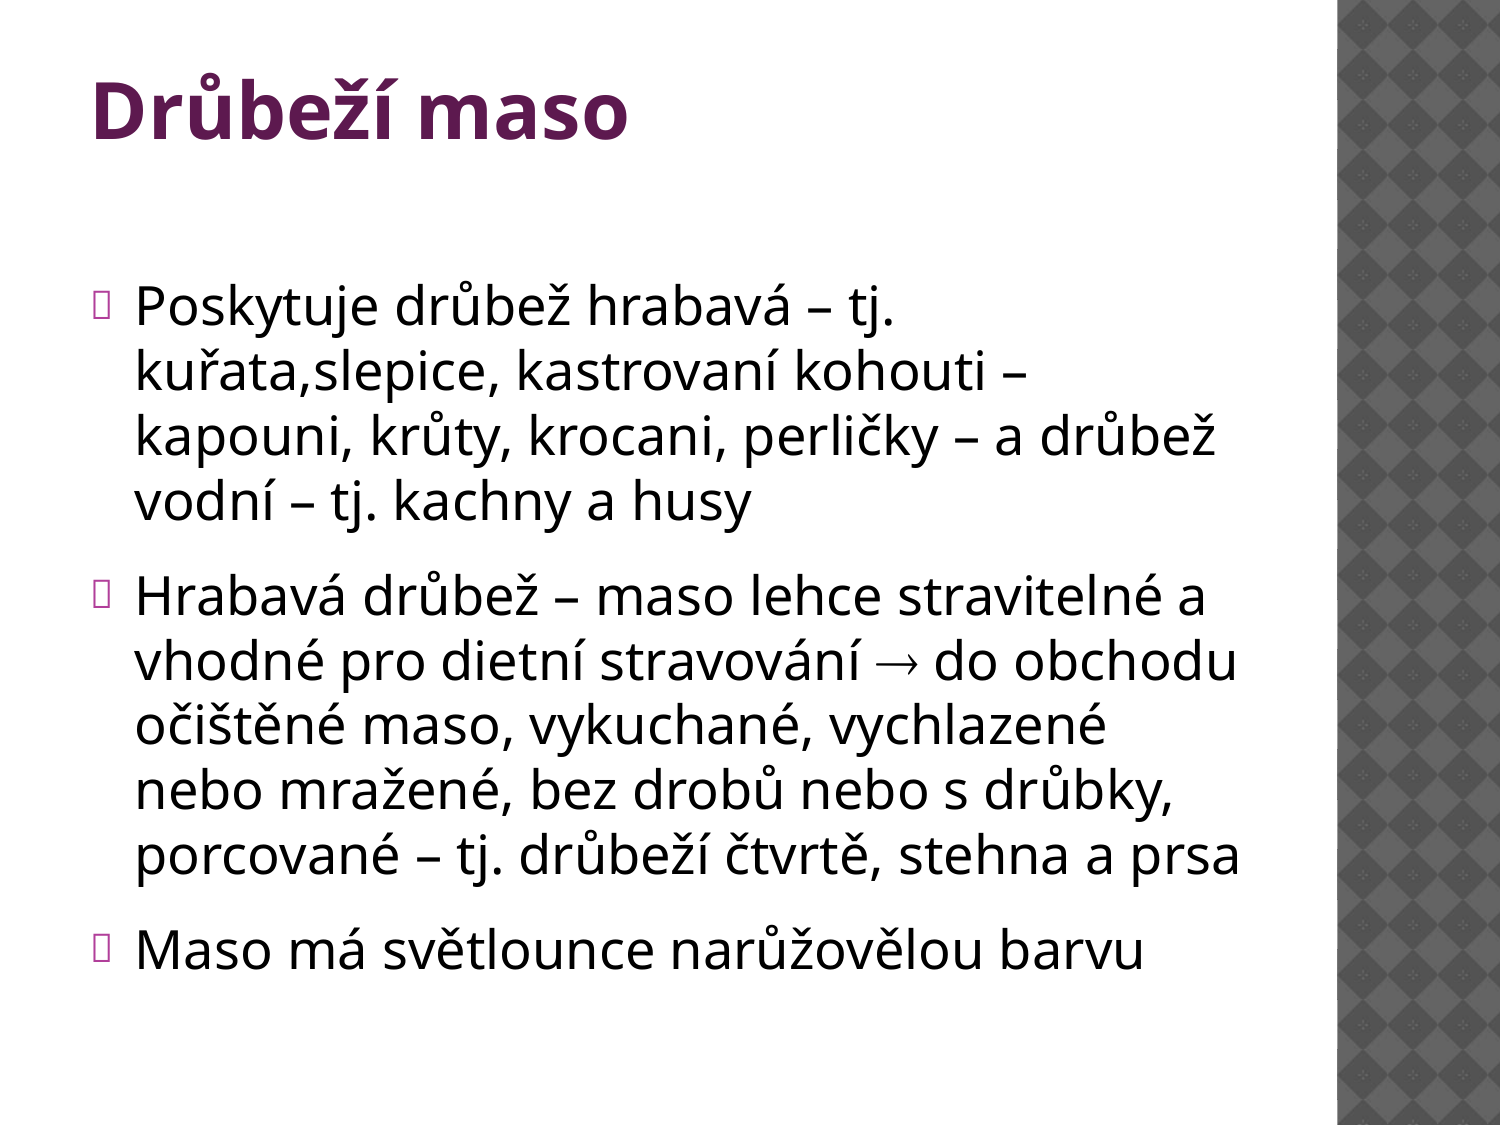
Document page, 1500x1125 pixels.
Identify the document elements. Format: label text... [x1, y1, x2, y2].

list Poskytuje drůbež hrabavá – tj. kuřata,slepice, kastrovaní kohouti – kapouni, krůty, krocani, perličky – a drůbež vodní – tj. kachny a husy Hrabavá drůbež – maso lehce stravitelné a vhodné pro dietní stravování  do obchodu očištěné maso, vykuchané, vychlazené nebo mražené, bez drobů nebo s drůbky, porcované – tj. drůbeží čtvrtě, stehna a prsa Maso má světlounce narůžovělou barvu [75, 264, 1263, 1059]
picture [1337, 0, 1500, 1125]
title Drůbeží maso [75, 52, 1263, 240]
